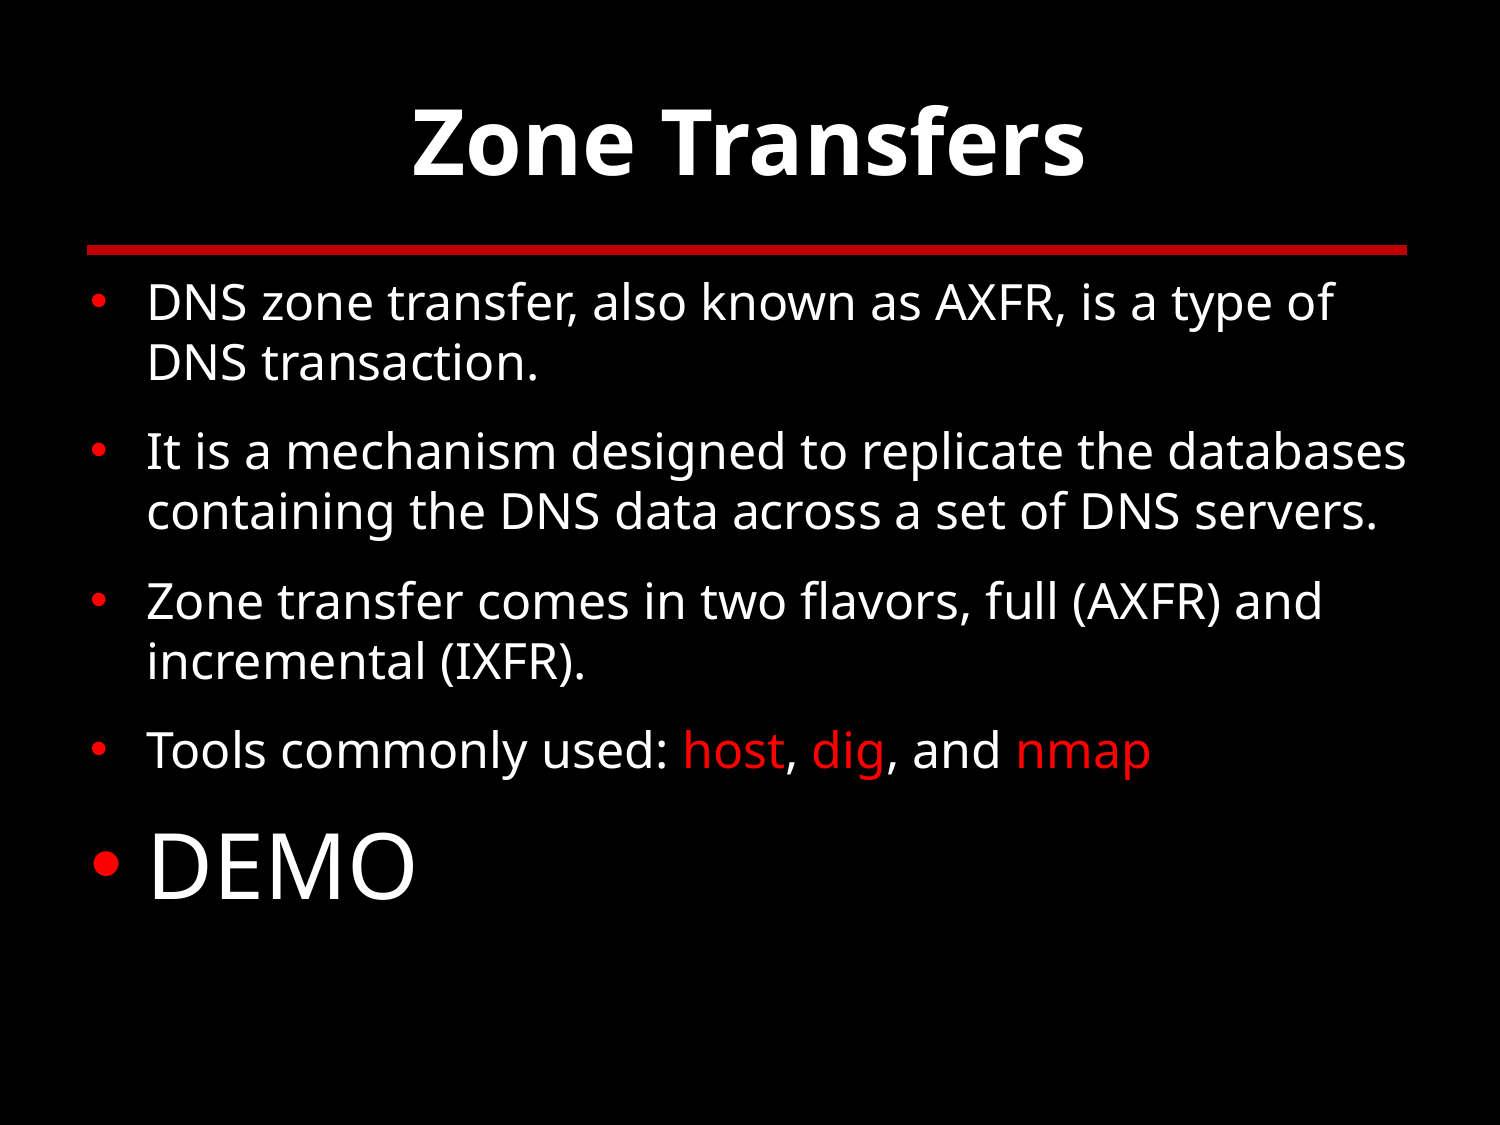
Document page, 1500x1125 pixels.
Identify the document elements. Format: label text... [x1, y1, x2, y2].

list DNS zone transfer, also known as AXFR, is a type of DNS transaction. It is a mechanism designed to replicate the databases containing the DNS data across a set of DNS servers. Zone transfer comes in two flavors, full (AXFR) and incremental (IXFR). Tools commonly used: host, dig, and nmap DEMO [75, 262, 1425, 1005]
title Zone Transfers [75, 45, 1425, 233]
